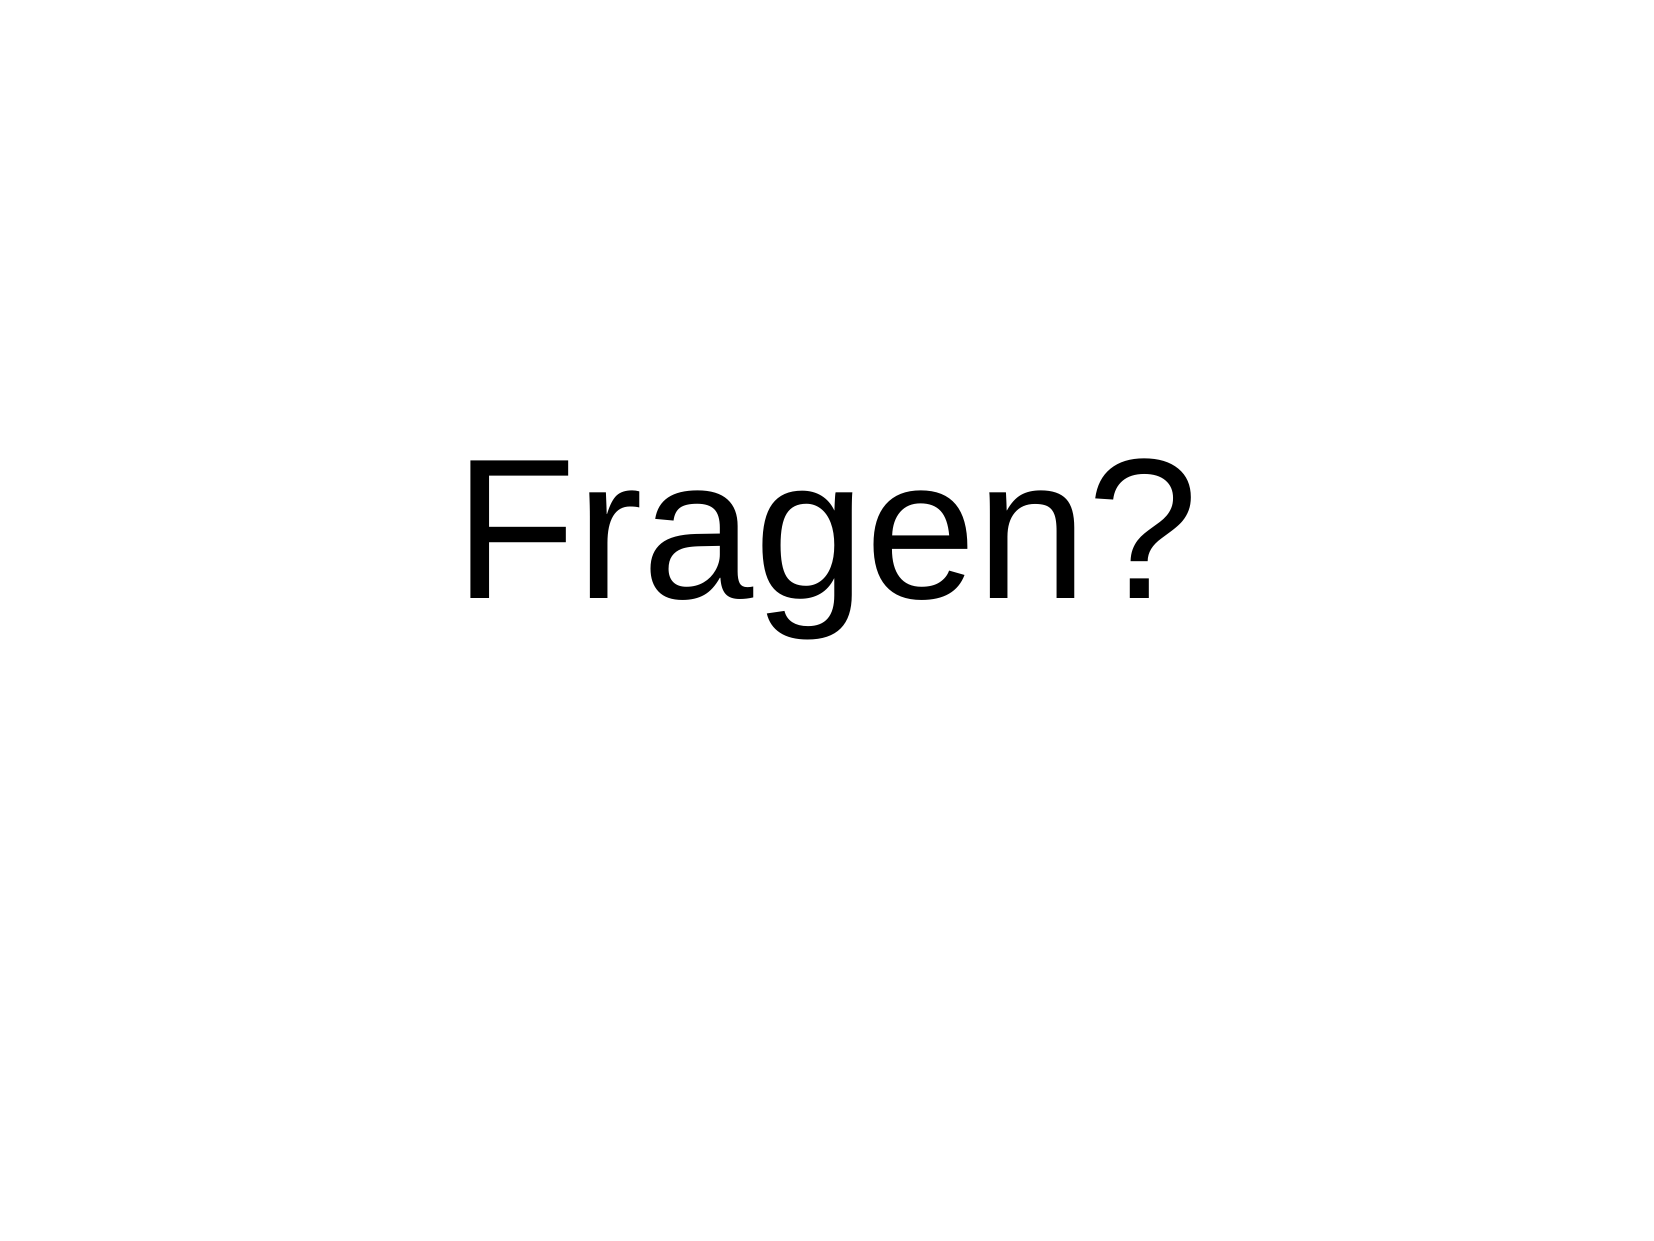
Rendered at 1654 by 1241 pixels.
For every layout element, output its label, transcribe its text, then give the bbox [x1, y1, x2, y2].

subtitle Fragen? [82, 49, 1571, 1010]
